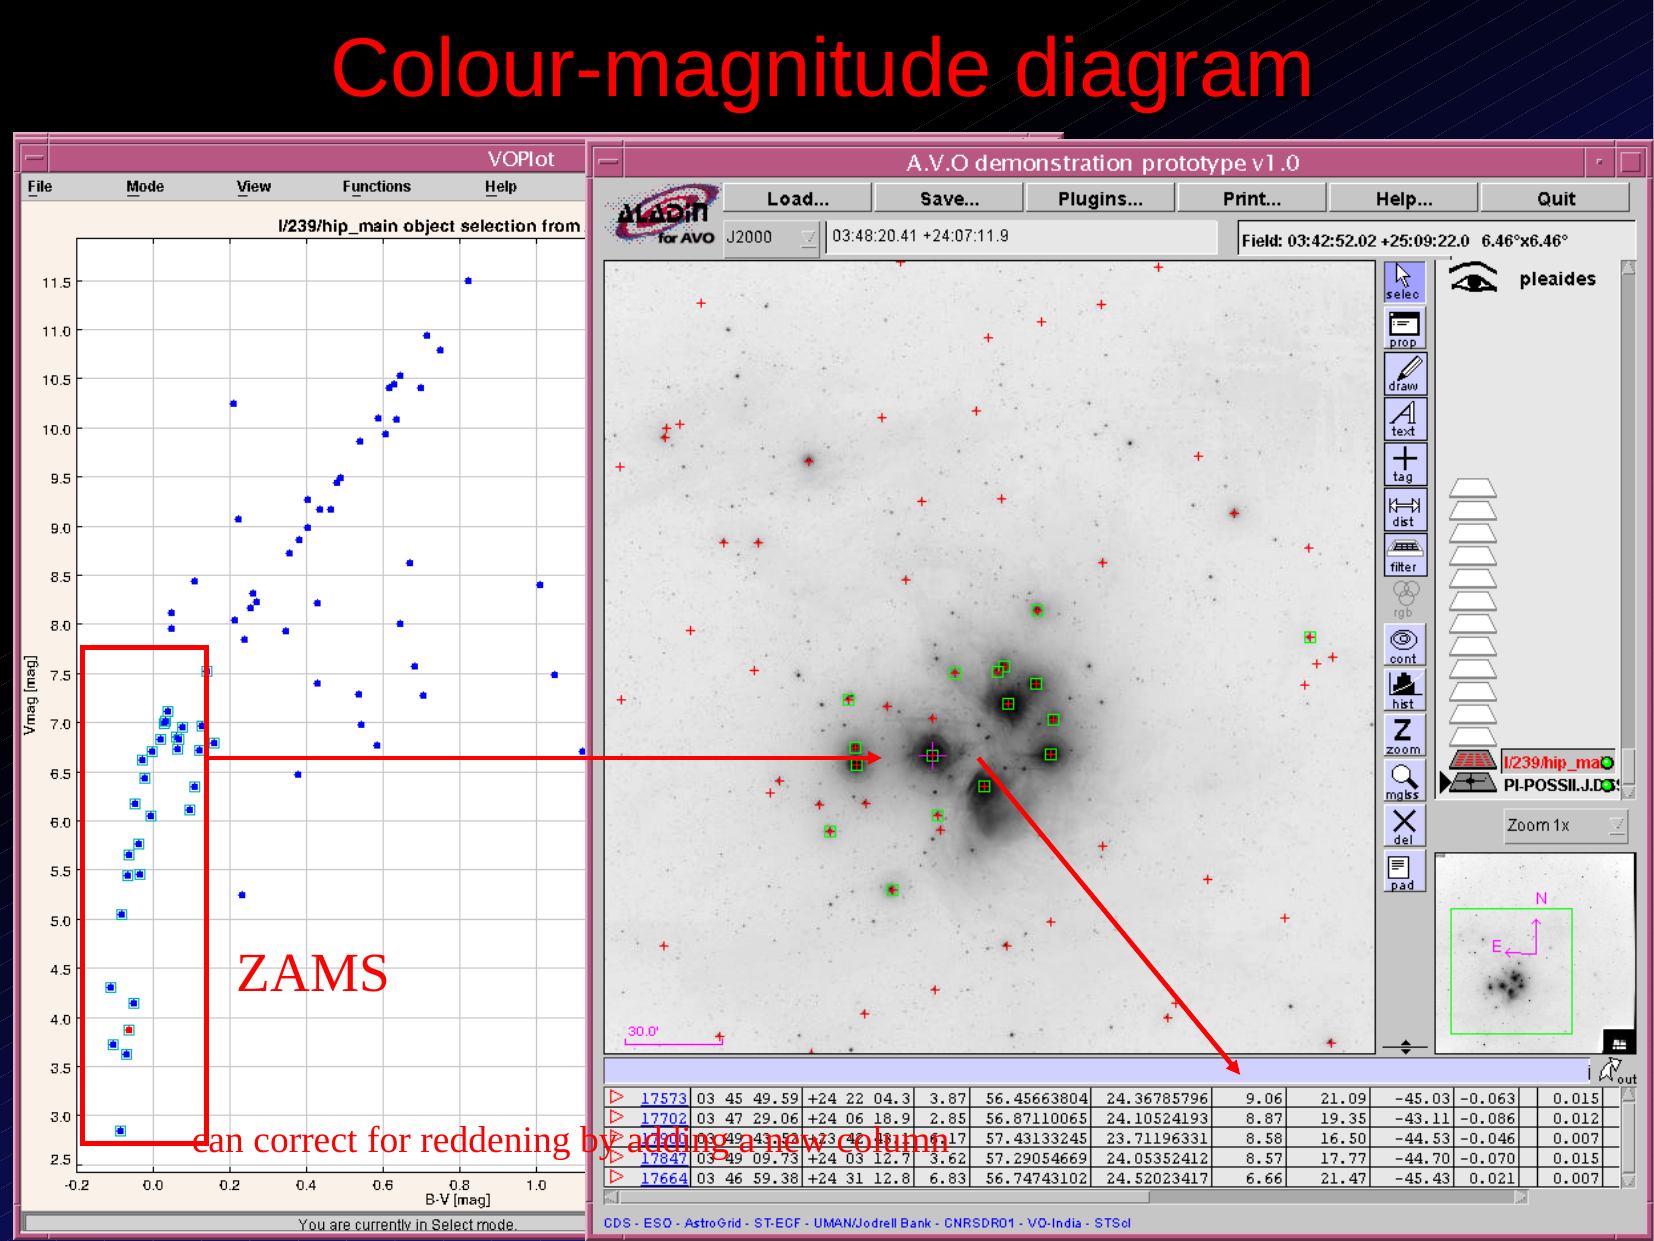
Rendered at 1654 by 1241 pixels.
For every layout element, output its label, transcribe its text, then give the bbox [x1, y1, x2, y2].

text_box can correct for reddening by adding a new column [177, 1111, 966, 1169]
text_box ZAMS [221, 934, 406, 1011]
text_box Colour-magnitude diagram [330, 0, 1475, 136]
text_box [82, 647, 207, 1144]
picture [13, 132, 1654, 1241]
